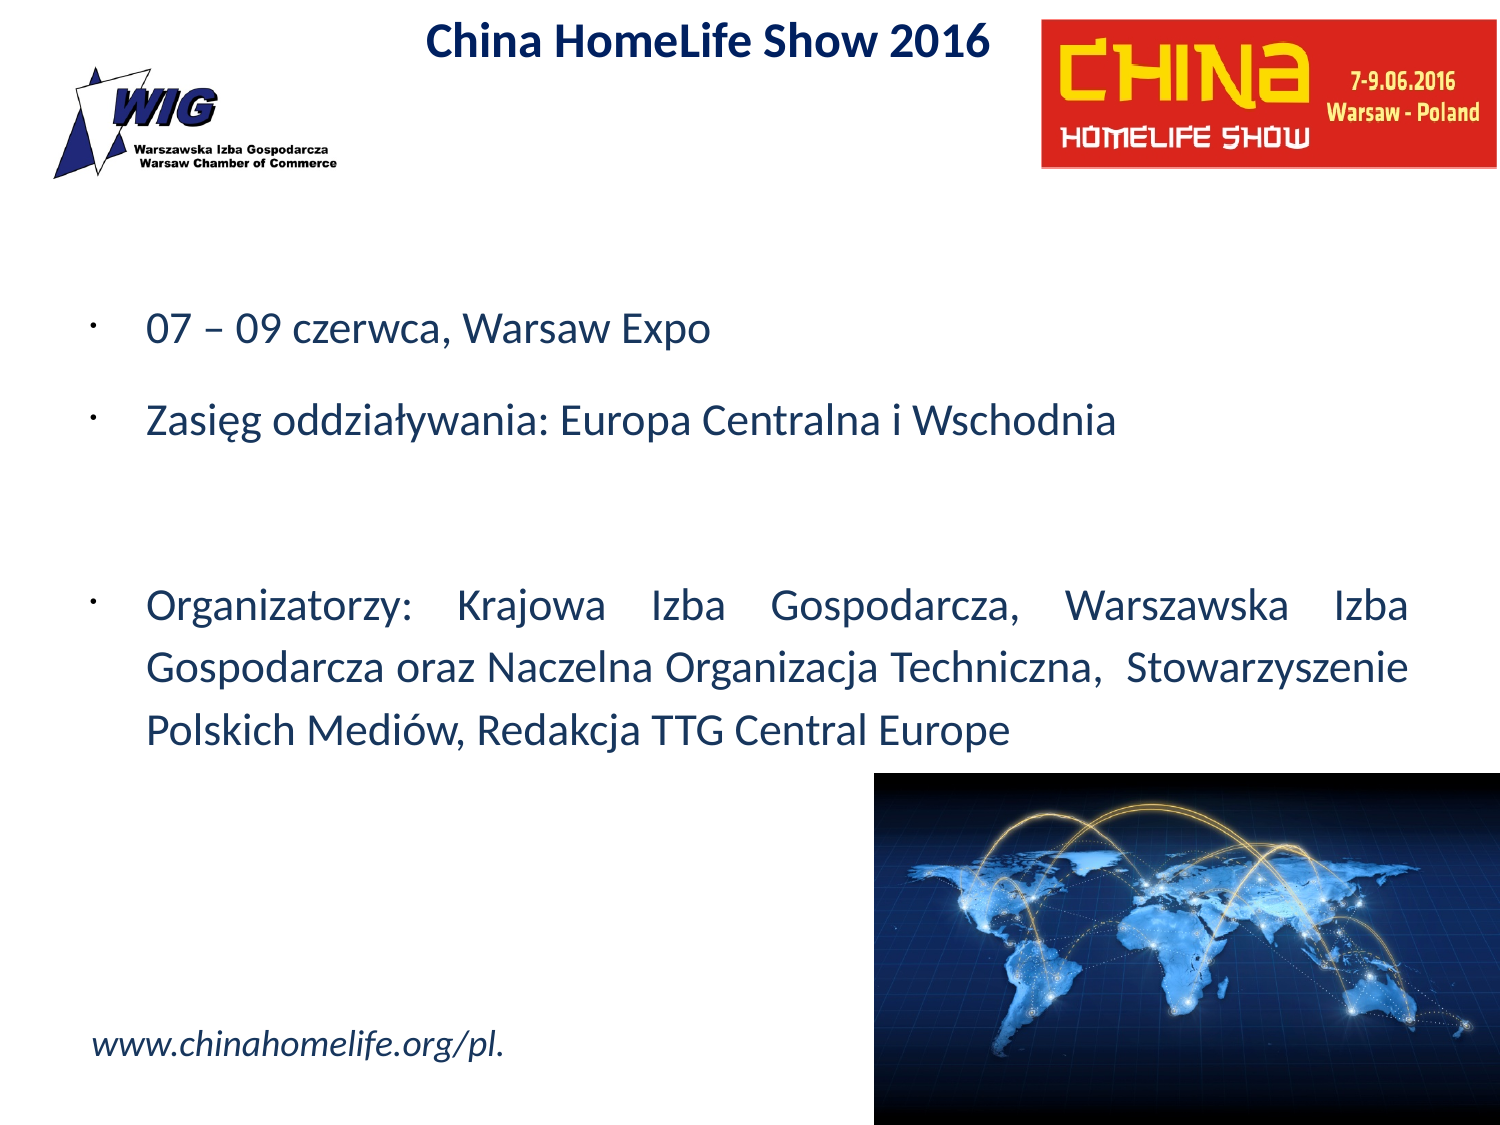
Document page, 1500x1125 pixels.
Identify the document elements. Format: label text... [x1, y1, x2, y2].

footer www.chinahomelife.org/pl. [76, 1011, 552, 1072]
picture [53, 66, 337, 179]
title China HomeLife Show 2016 [348, 0, 1069, 188]
picture [874, 773, 1500, 1125]
list 07 – 09 czerwca, Warsaw Expo Zasięg oddziaływania: Europa Centralna i Wschodnia Organizatorzy: Krajowa Izba Gospodarcza, Warszawska Izba Gospodarcza oraz Naczelna Organizacja Techniczna, Stowarzyszenie Polskich Mediów, Redakcja TTG Central Europe [75, 208, 1425, 1005]
picture [1041, 19, 1497, 169]
